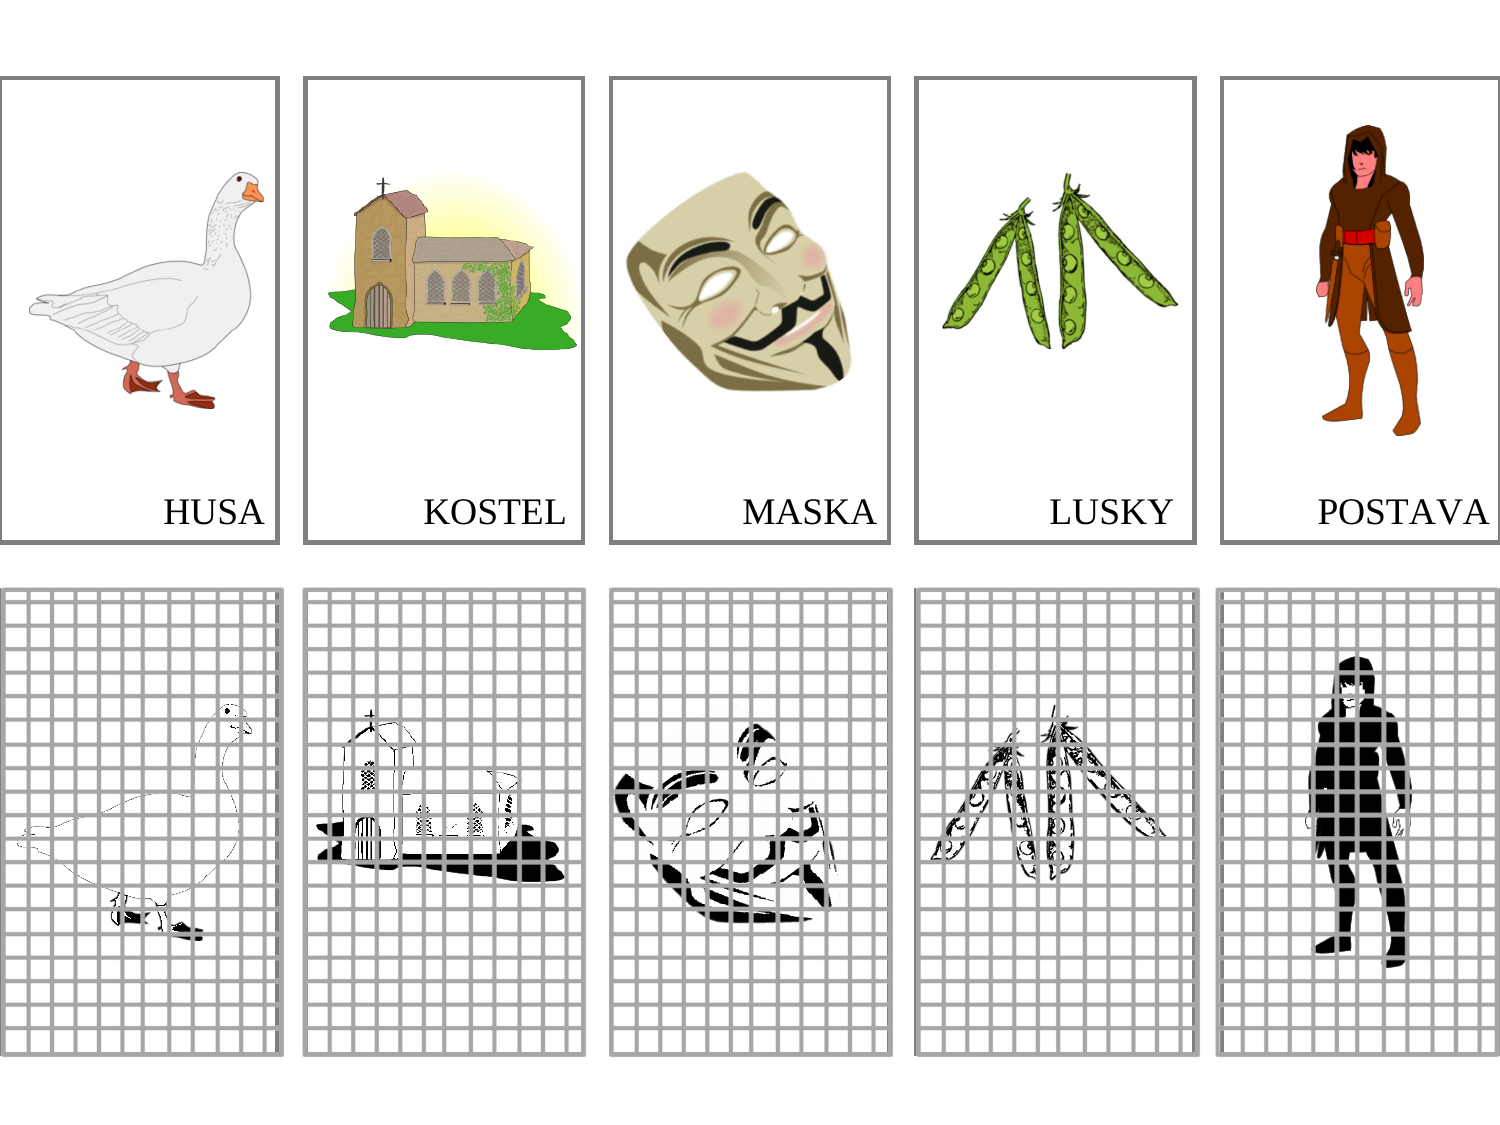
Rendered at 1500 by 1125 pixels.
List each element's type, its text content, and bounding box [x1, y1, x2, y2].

text_box KOSTEL [408, 479, 582, 541]
picture [301, 586, 588, 1059]
picture [29, 172, 264, 409]
picture [912, 586, 1202, 1059]
text_box [611, 78, 889, 329]
text_box [0, 78, 278, 543]
text_box [1222, 78, 1500, 543]
text_box [916, 78, 1195, 543]
picture [596, 586, 895, 1059]
picture [324, 172, 580, 351]
text_box MASKA [727, 479, 893, 541]
picture [0, 586, 286, 1059]
text_box HUSA [148, 479, 280, 541]
text_box LUSKY [1034, 479, 1190, 541]
picture [1214, 586, 1500, 1059]
picture [1316, 125, 1424, 436]
picture [608, 148, 896, 448]
text_box POSTAVA [1302, 479, 1500, 541]
picture [924, 170, 1182, 381]
text_box [305, 78, 584, 543]
text_box [611, 263, 889, 543]
